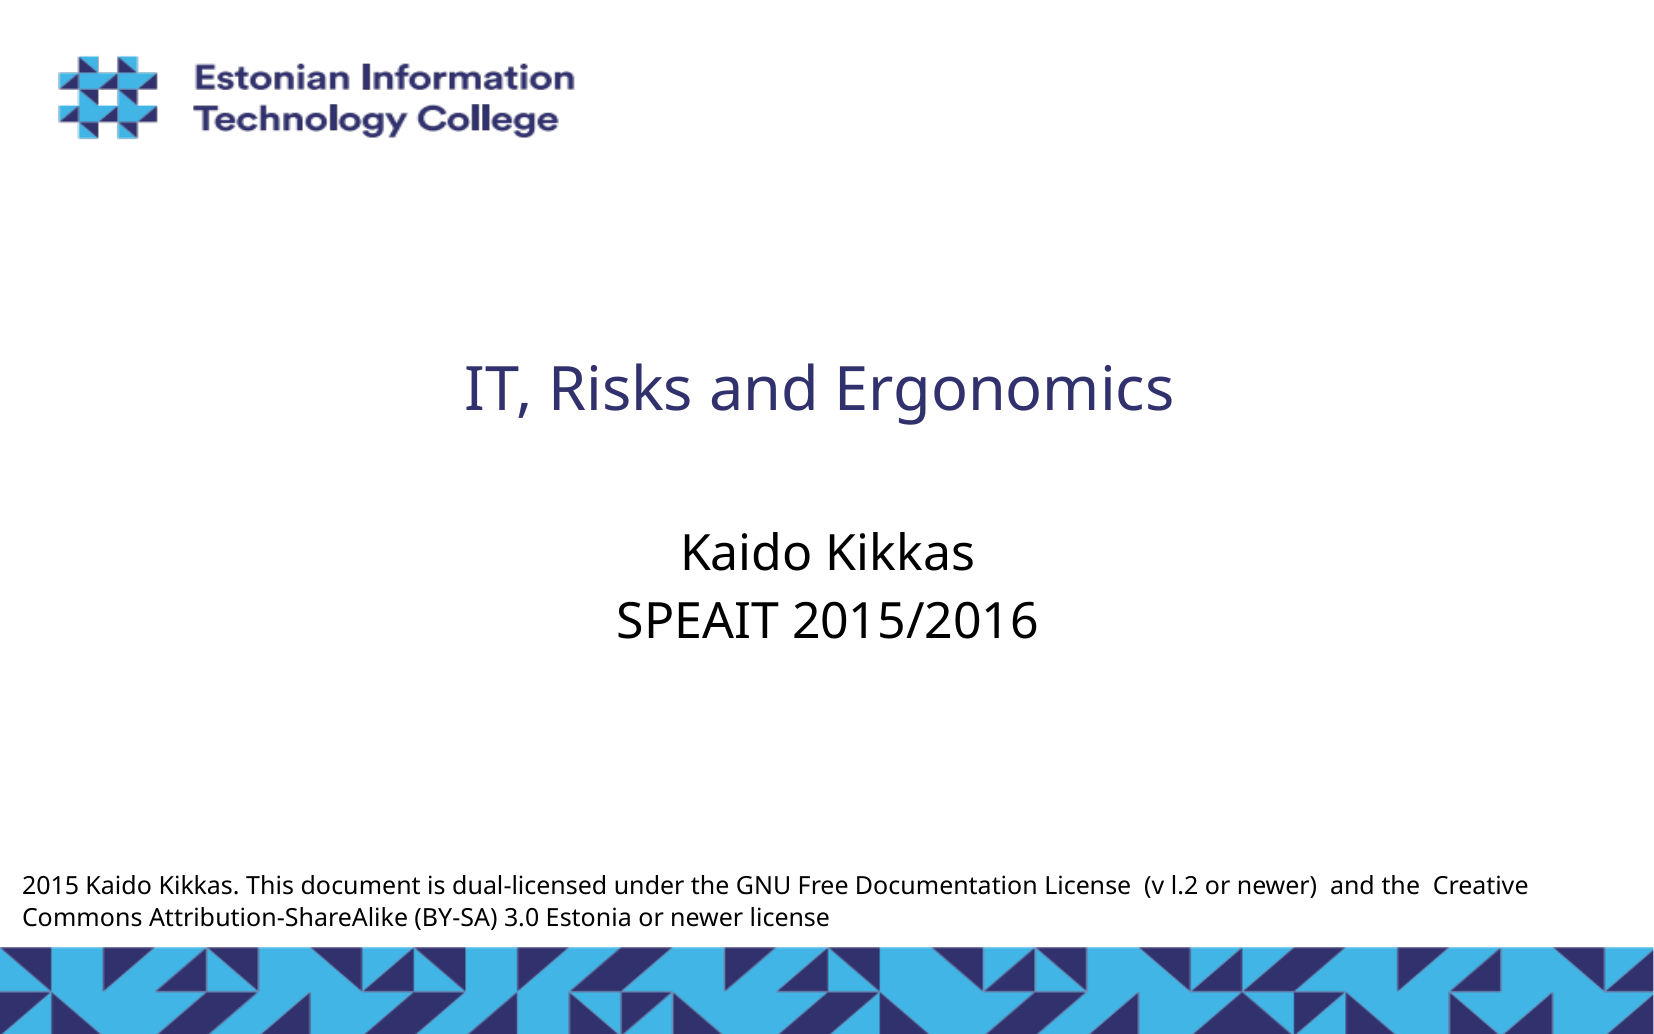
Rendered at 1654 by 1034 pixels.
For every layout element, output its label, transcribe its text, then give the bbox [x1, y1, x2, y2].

text_box 2015 Kaido Kikkas. This document is dual-licensed under the GNU Free Documentation License (v l.2 or newer) and the Creative Commons Attribution-ShareAlike (BY-SA) 3.0 Estonia or newer license [7, 862, 1595, 942]
subtitle Kaido Kikkas SPEAIT 2015/2016 [259, 518, 1396, 651]
title IT, Risks and Ergonomics [163, 264, 1477, 508]
